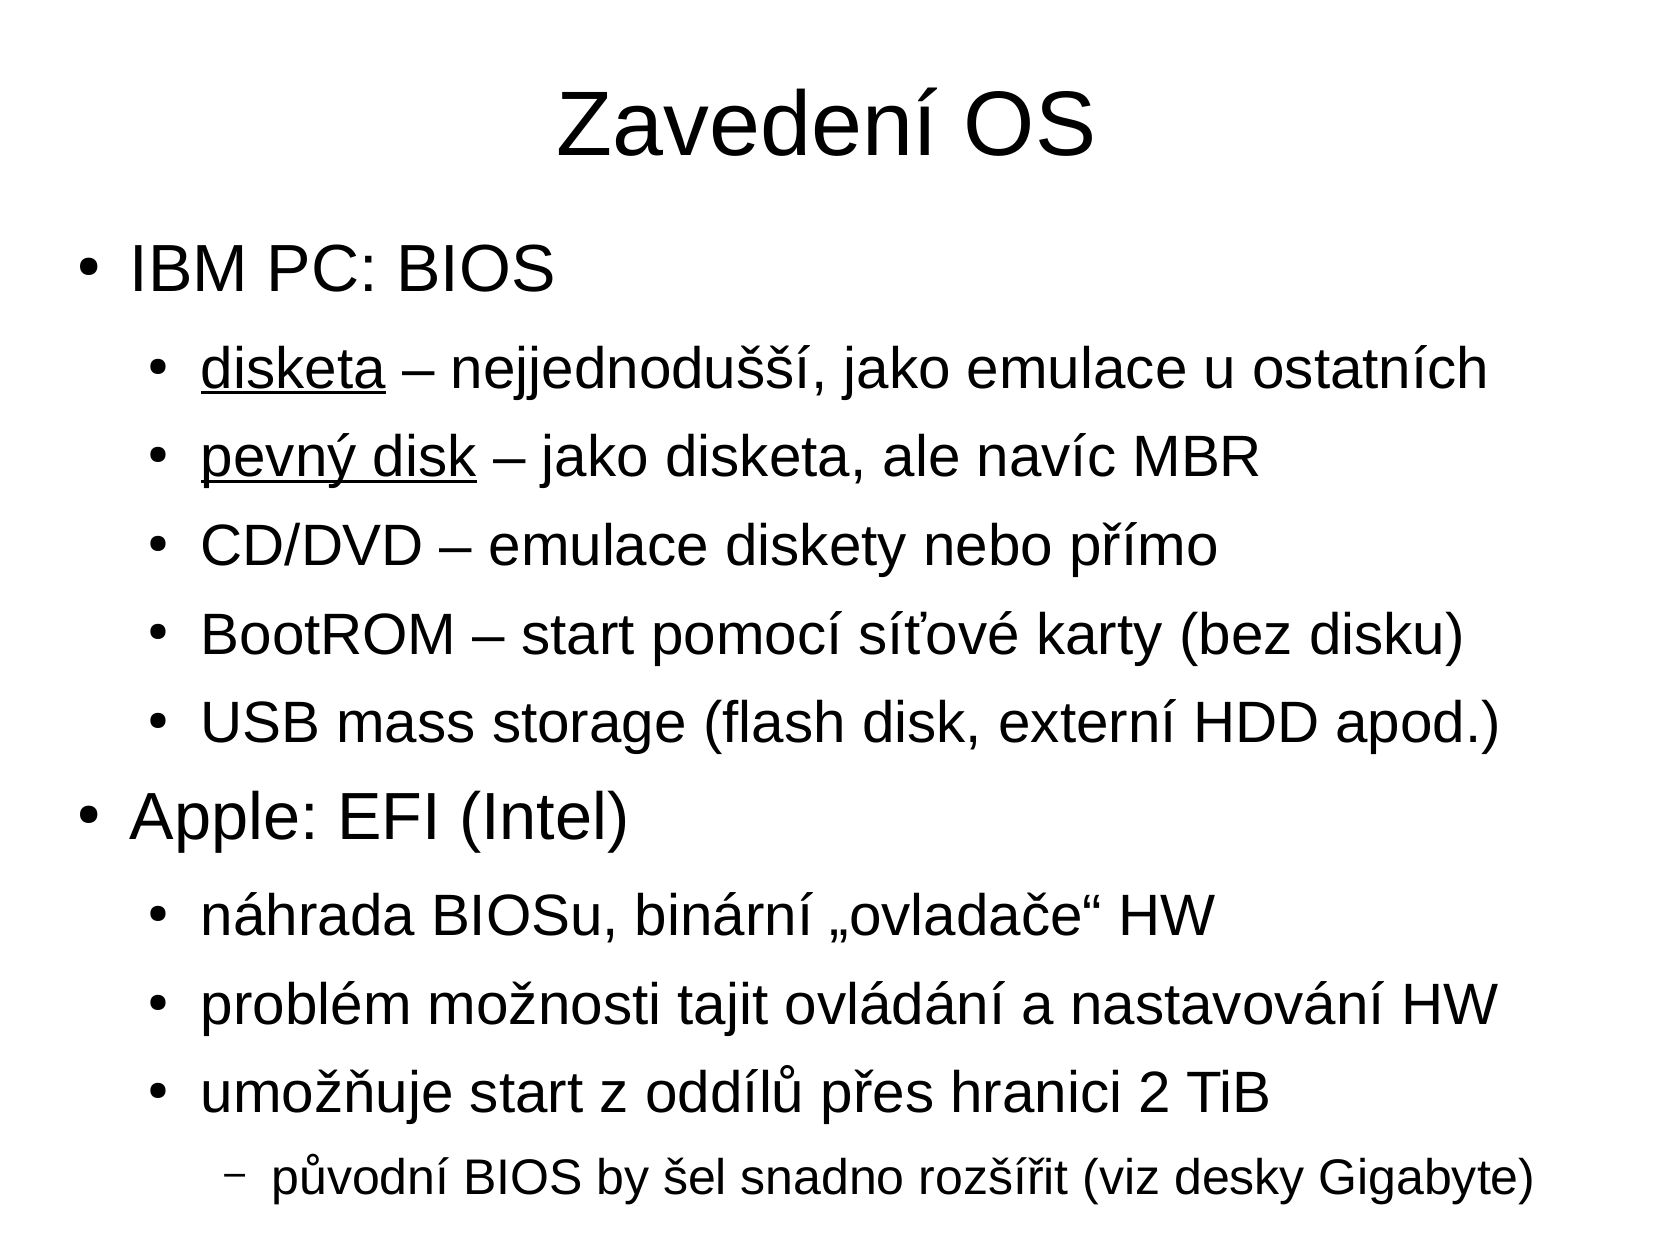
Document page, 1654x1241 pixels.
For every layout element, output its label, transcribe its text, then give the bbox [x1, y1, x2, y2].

title Zavedení OS [82, 27, 1571, 220]
list IBM PC: BIOS disketa – nejjednodušší, jako emulace u ostatních pevný disk – jako disketa, ale navíc MBR CD/DVD – emulace diskety nebo přímo BootROM – start pomocí síťové karty (bez disku) USB mass storage (flash disk, externí HDD apod.) Apple: EFI (Intel) náhrada BIOSu, binární „ovladače“ HW problém možnosti tajit ovládání a nastavování HW umožňuje start z oddílů přes hranici 2 TiB původní BIOS by šel snadno rozšířit (viz desky Gigabyte) [59, 231, 1625, 1205]
